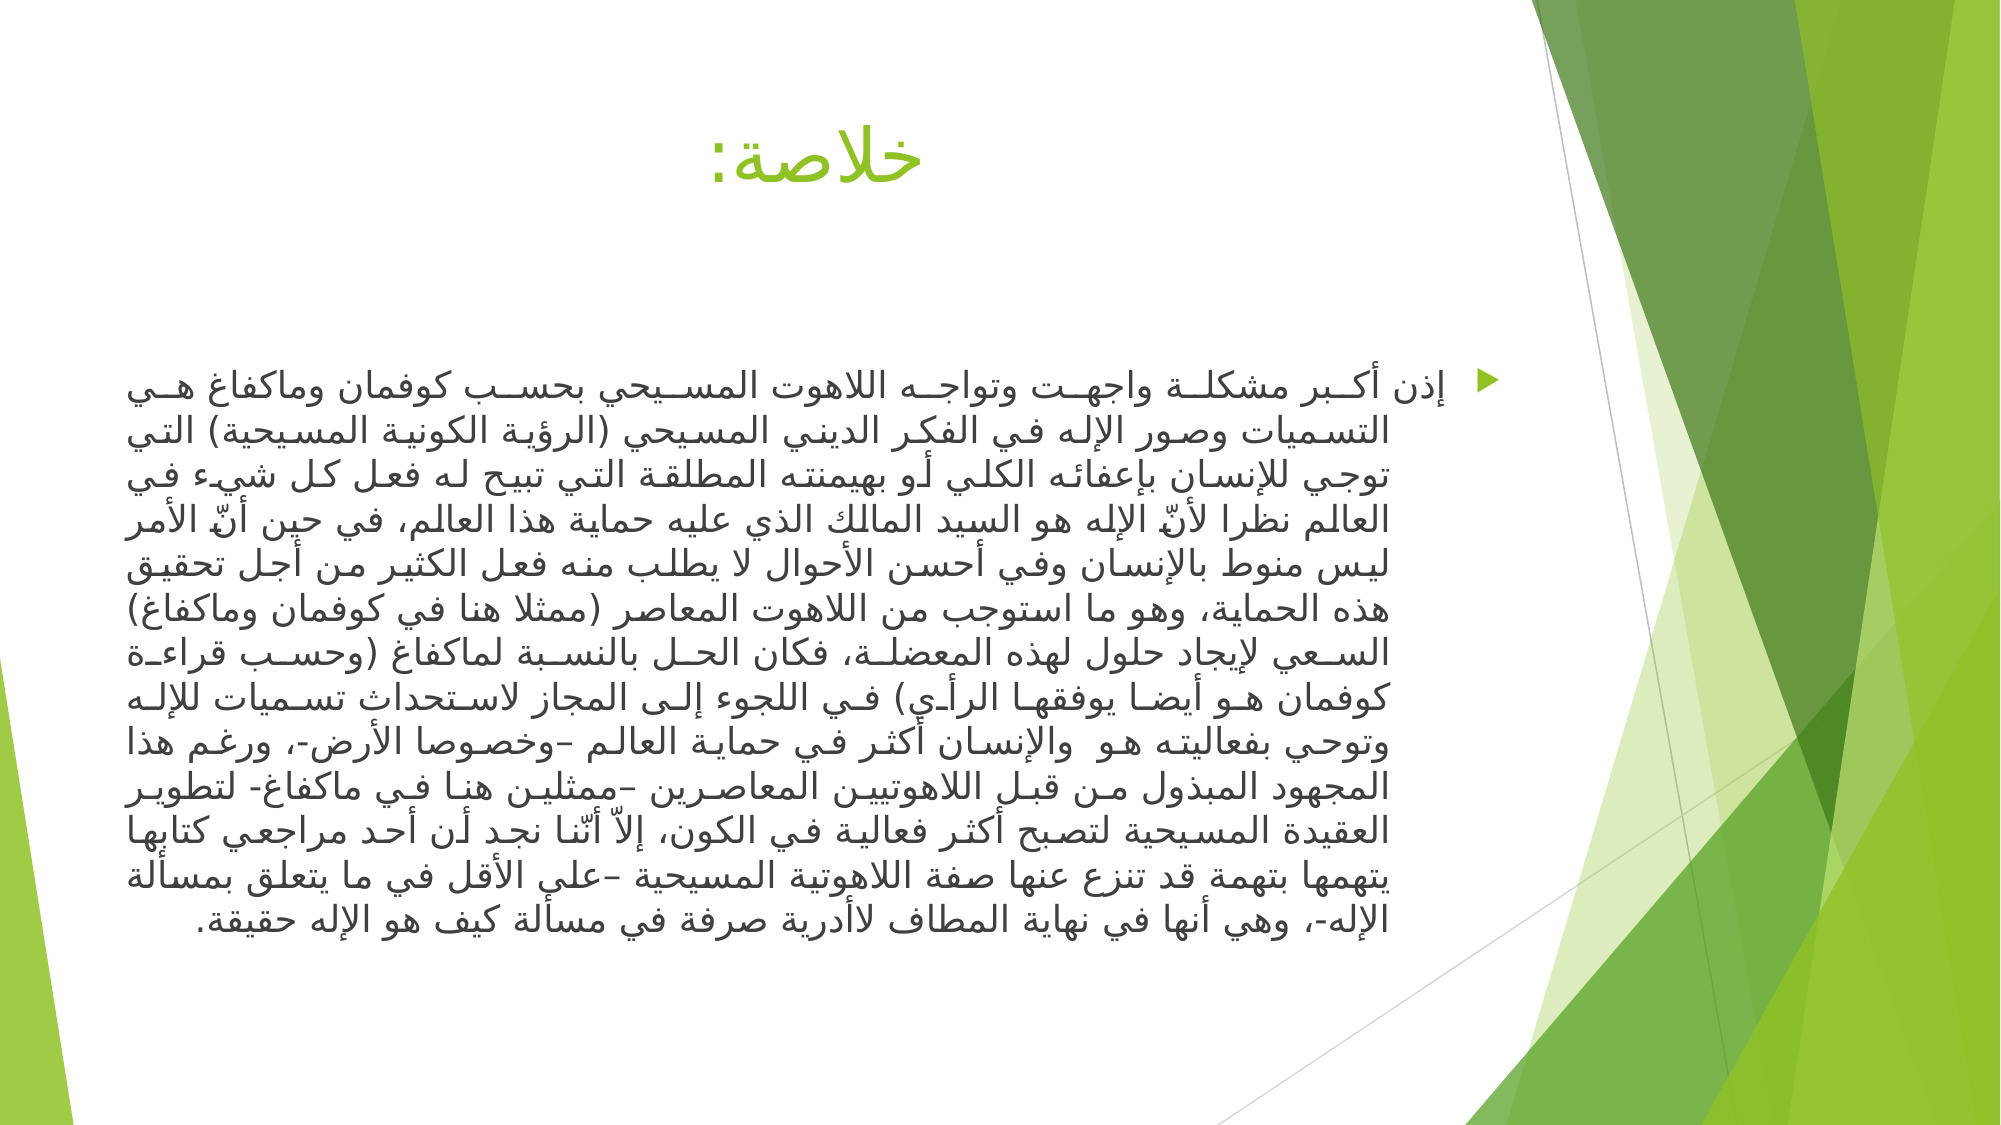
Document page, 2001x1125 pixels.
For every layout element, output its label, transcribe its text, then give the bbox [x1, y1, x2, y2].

list إذن أكبر مشكلة واجهت وتواجه اللاهوت المسيحي بحسب كوفمان وماكفاغ هي التسميات وصور الإله في الفكر الديني المسيحي (الرؤية الكونية المسيحية) التي توجي للإنسان بإعفائه الكلي أو بهيمنته المطلقة التي تبيح له فعل كل شيء في العالم نظرا لأنّ الإله هو السيد المالك الذي عليه حماية هذا العالم، في حين أنّ الأمر ليس منوط بالإنسان وفي أحسن الأحوال لا يطلب منه فعل الكثير من أجل تحقيق هذه الحماية، وهو ما استوجب من اللاهوت المعاصر (ممثلا هنا في كوفمان وماكفاغ) السعي لإيجاد حلول لهذه المعضلة، فكان الحل بالنسبة لماكفاغ (وحسب قراءة كوفمان هو أيضا يوفقها الرأي) في اللجوء إلى المجاز لاستحداث تسميات للإله وتوحي بفعاليته هو والإنسان أكثر في حماية العالم –وخصوصا الأرض-، ورغم هذا المجهود المبذول من قبل اللاهوتيين المعاصرين –ممثلين هنا في ماكفاغ- لتطوير العقيدة المسيحية لتصبح أكثر فعالية في الكون، إلاّ أنّنا نجد أن أحد مراجعي كتابها يتهمها بتهمة قد تنزع عنها صفة اللاهوتية المسيحية –على الأقل في ما يتعلق بمسألة الإله-، وهي أنها في نهاية المطاف لاأدرية صرفة في مسألة كيف هو الإله حقيقة. [111, 354, 1522, 992]
title خلاصة: [111, 99, 1522, 317]
